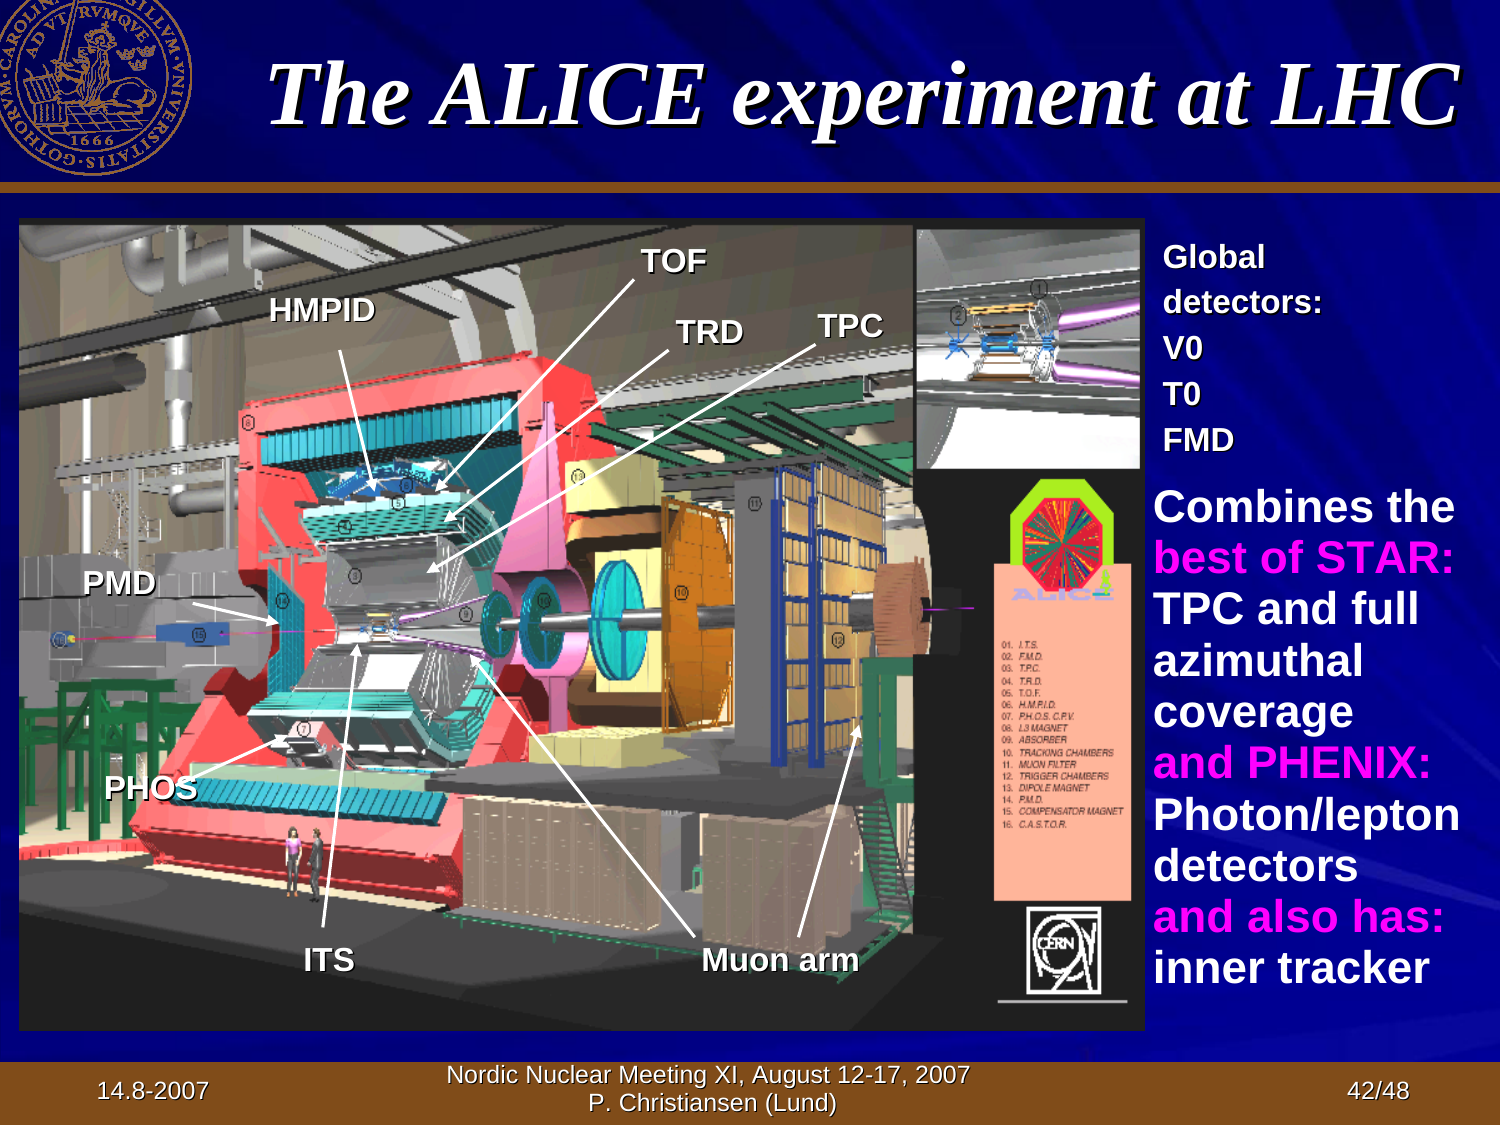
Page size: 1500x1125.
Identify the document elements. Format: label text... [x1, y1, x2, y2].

text_box PMD [67, 560, 172, 610]
text_box TPC [802, 303, 900, 352]
picture [0, 0, 225, 182]
text_box Global detectors: V0 T0 FMD [1147, 234, 1339, 466]
text_box Muon arm [686, 937, 876, 986]
text_box Combines the best of STAR: TPC and full azimuthal coverage and PHENIX: Photon/lepton detectors and also has: inner tracker [1138, 473, 1483, 1002]
text_box TOF [625, 238, 723, 288]
picture [1, 193, 1500, 1062]
text_box ITS [288, 937, 371, 986]
text_box HMPID [253, 286, 392, 336]
text_box PHOS [157, 782, 169, 796]
text_box PHOS [88, 765, 214, 814]
title The ALICE experiment at LHC [225, 0, 1500, 188]
text_box TRD [660, 309, 760, 358]
